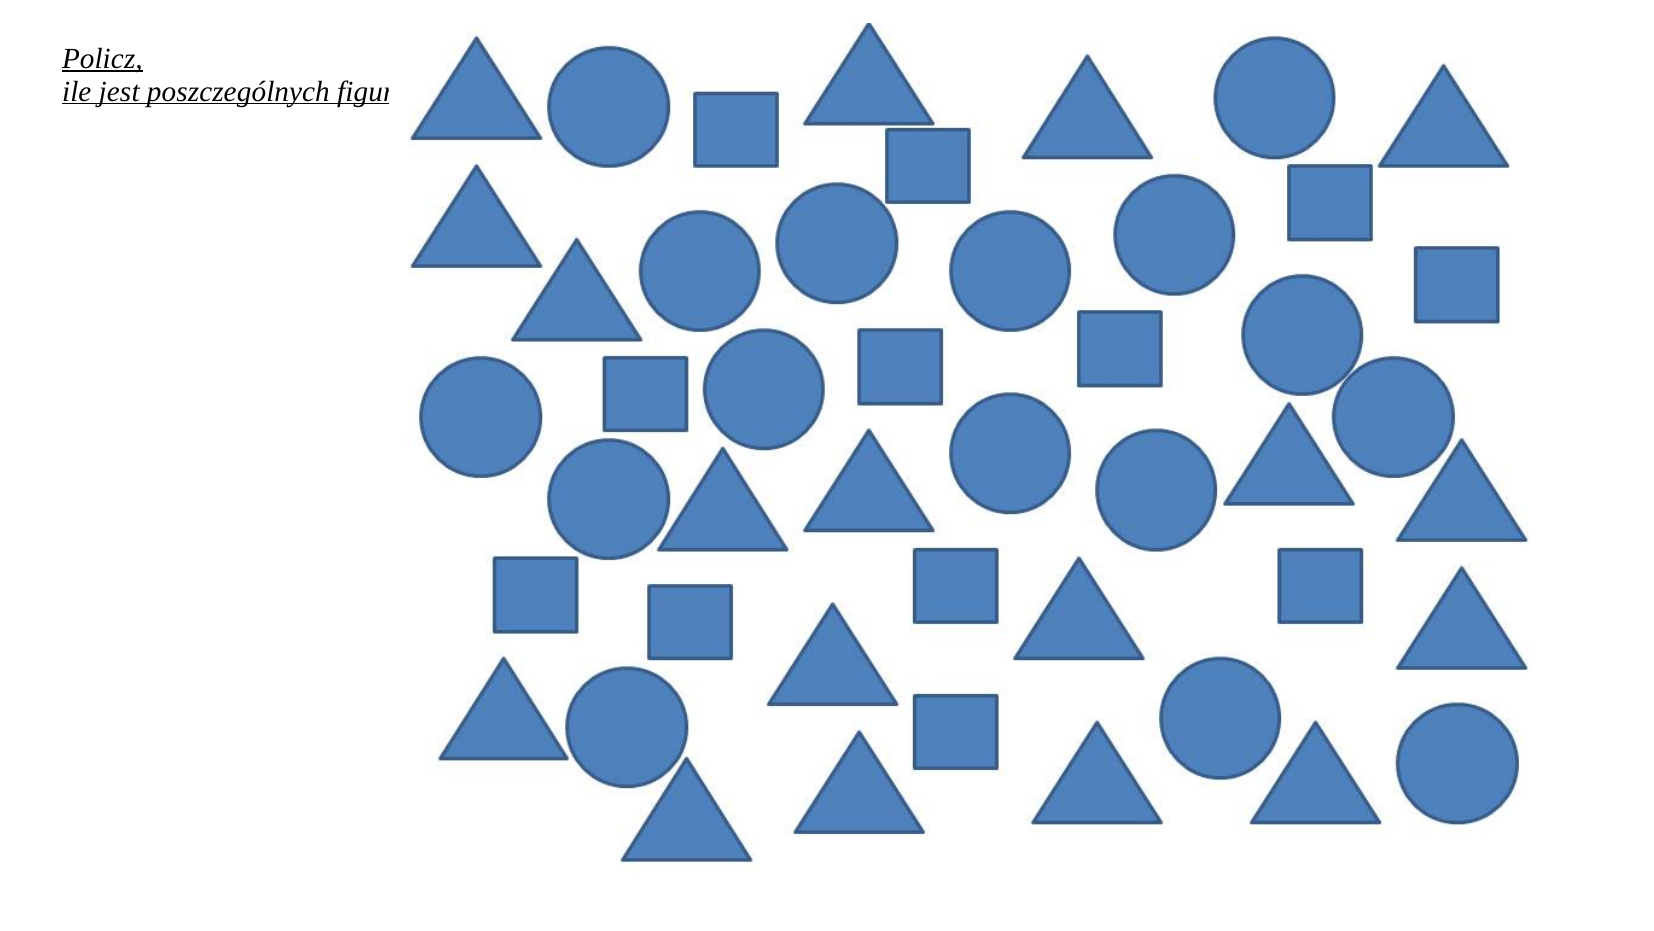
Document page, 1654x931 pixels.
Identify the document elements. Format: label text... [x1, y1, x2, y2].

picture [389, 23, 1548, 892]
text_box Policz, ile jest poszczególnych figur : [47, 35, 389, 117]
